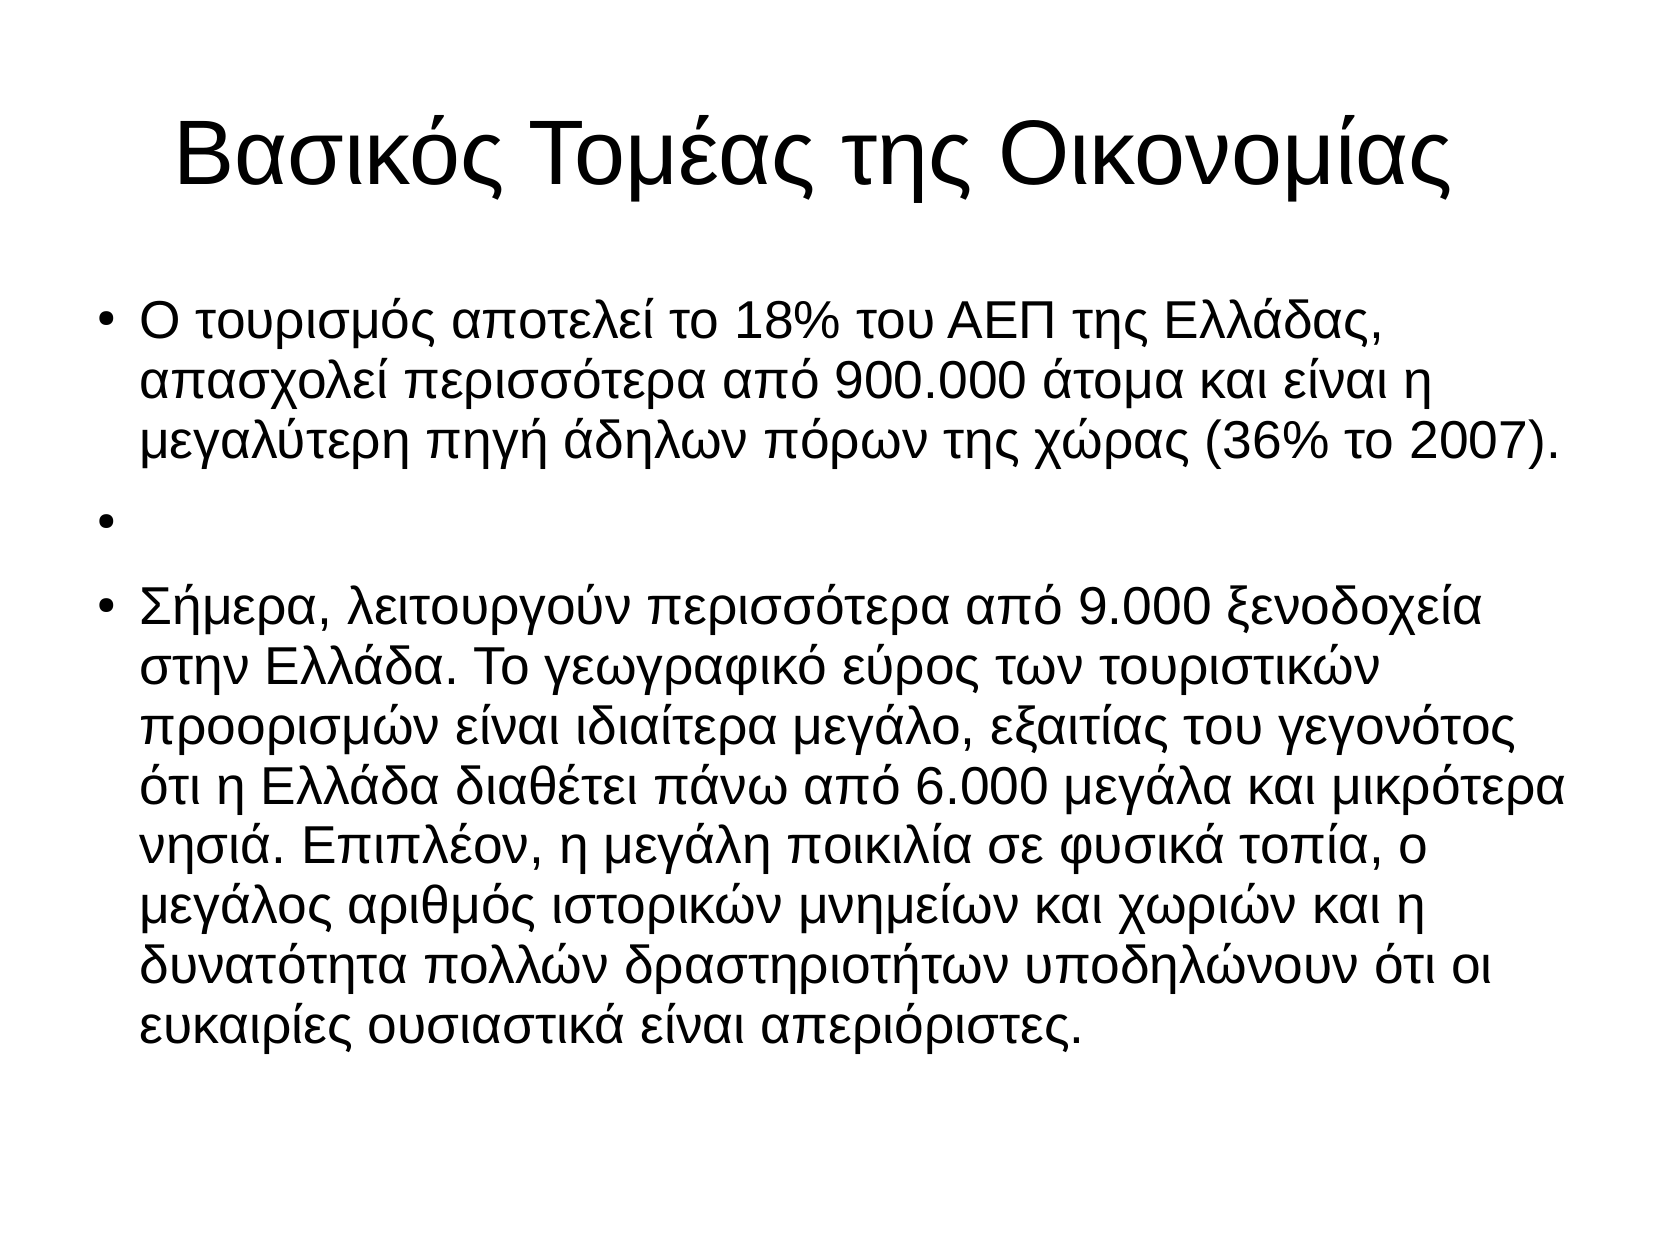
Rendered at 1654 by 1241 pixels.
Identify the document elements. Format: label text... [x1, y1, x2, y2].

title Βασικός Τομέας της Οικονομίας [82, 49, 1571, 257]
list Ο τουρισμός αποτελεί το 18% του ΑΕΠ της Ελλάδας, απασχολεί περισσότερα από 900.000 άτομα και είναι η μεγαλύτερη πηγή άδηλων πόρων της χώρας (36% το 2007). Σήμερα, λειτουργούν περισσότερα από 9.000 ξενοδοχεία στην Ελλάδα. Το γεωγραφικό εύρος των τουριστικών προορισμών είναι ιδιαίτερα μεγάλο, εξαιτίας του γεγονότος ότι η Ελλάδα διαθέτει πάνω από 6.000 μεγάλα και μικρότερα νησιά. Επιπλέον, η μεγάλη ποικιλία σε φυσικά τοπία, ο μεγάλος αριθμός ιστορικών μνημείων και χωριών και η δυνατότητα πολλών δραστηριοτήτων υποδηλώνουν ότι οι ευκαιρίες ουσιαστικά είναι απεριόριστες. [82, 290, 1571, 1109]
